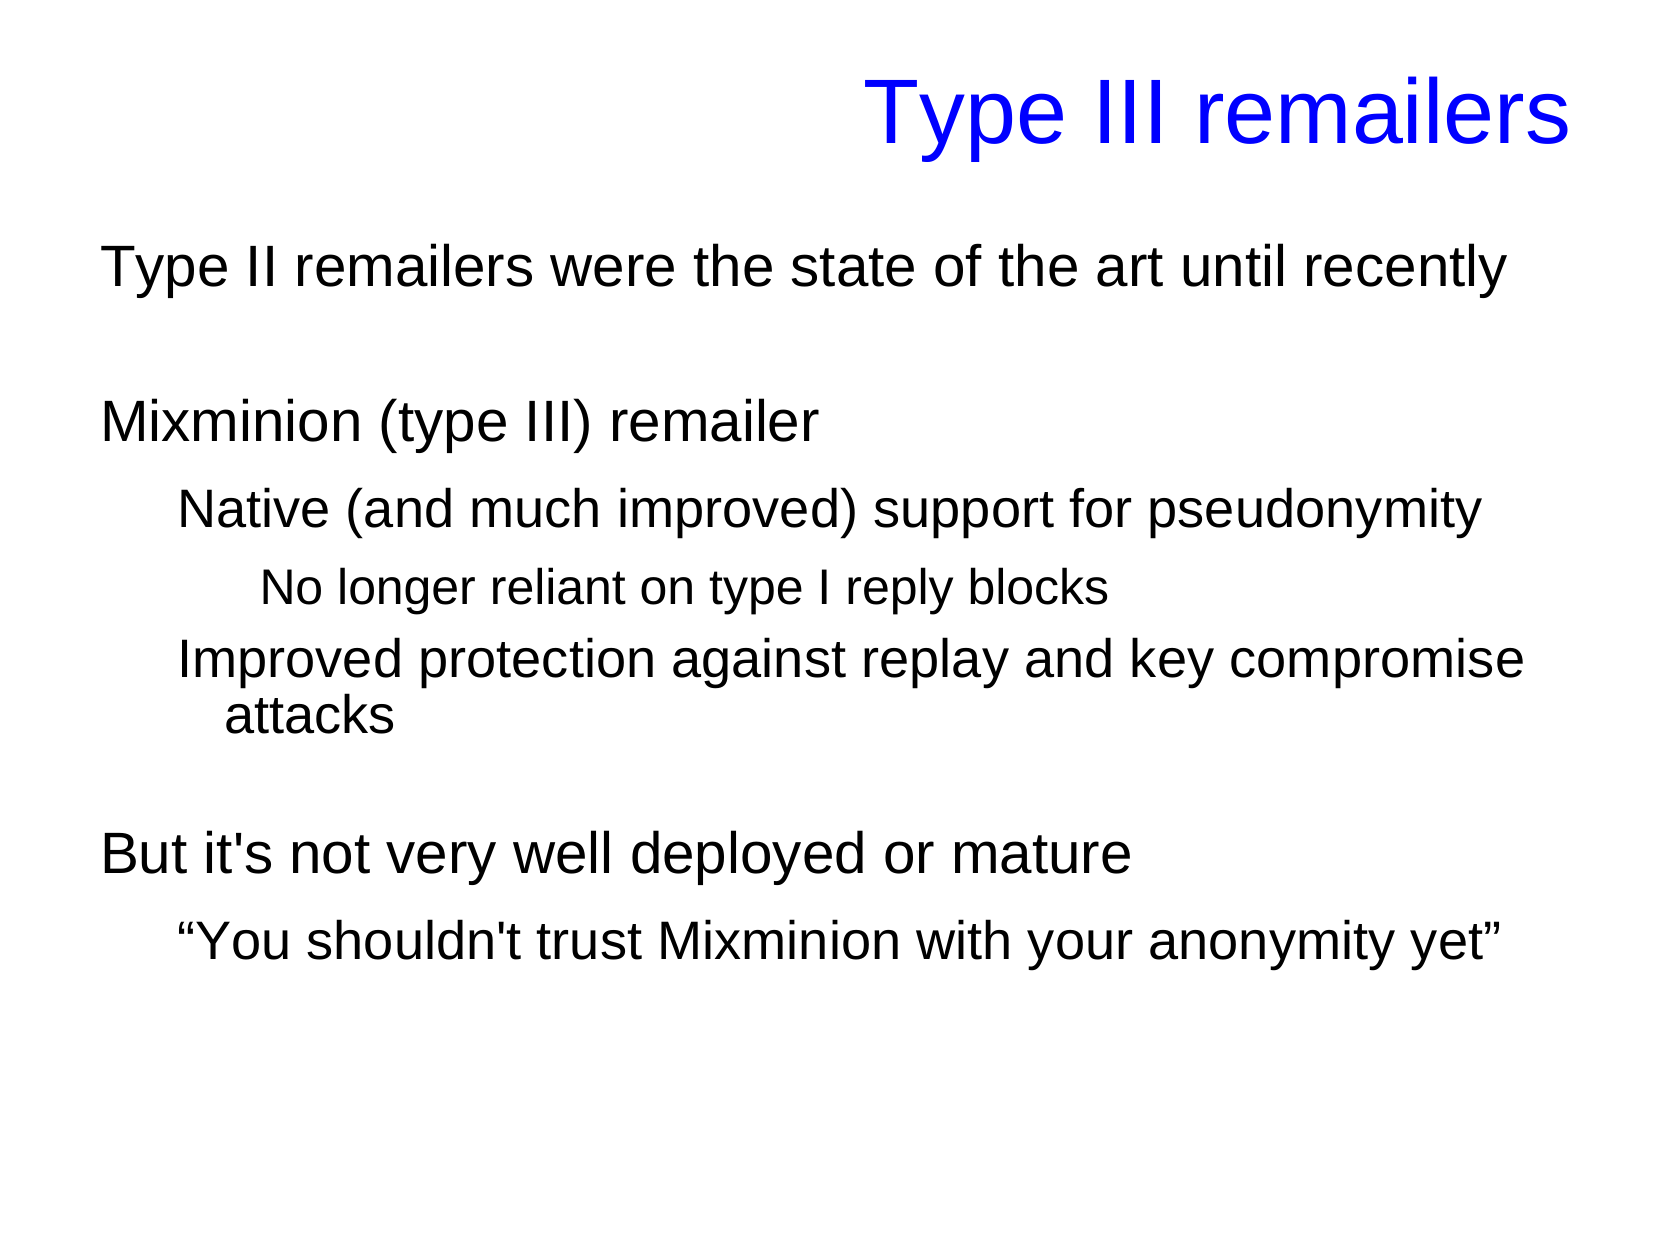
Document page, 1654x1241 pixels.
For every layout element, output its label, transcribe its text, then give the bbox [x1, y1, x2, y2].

list Type II remailers were the state of the art until recently Mixminion (type III) remailer Native (and much improved) support for pseudonymity No longer reliant on type I reply blocks Improved protection against replay and key compromise attacks But it's not very well deployed or mature “You shouldn't trust Mixminion with your anonymity yet” [82, 237, 1571, 1170]
title Type III remailers [84, 11, 1573, 219]
